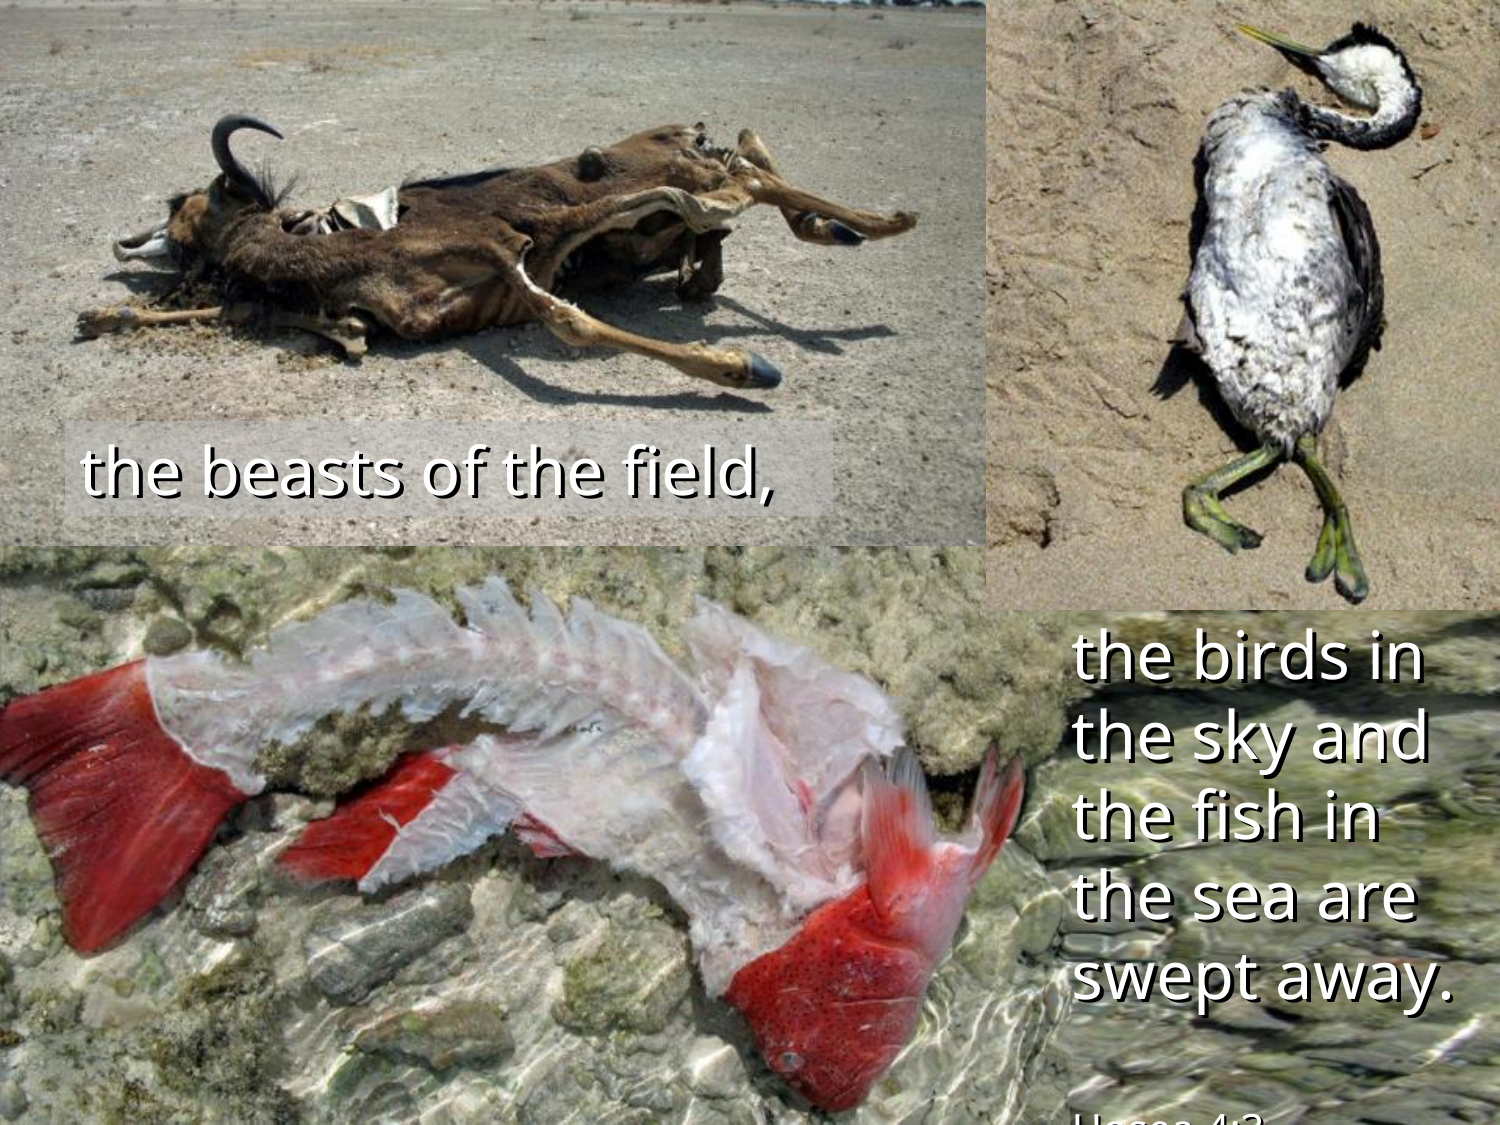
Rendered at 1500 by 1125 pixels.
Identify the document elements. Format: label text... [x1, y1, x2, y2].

picture [0, 0, 1500, 1125]
text_box the birds in the sky and the fish in the sea are swept away. Hosea 4:3 [1056, 604, 1500, 1125]
text_box the beasts of the field, [64, 420, 833, 517]
